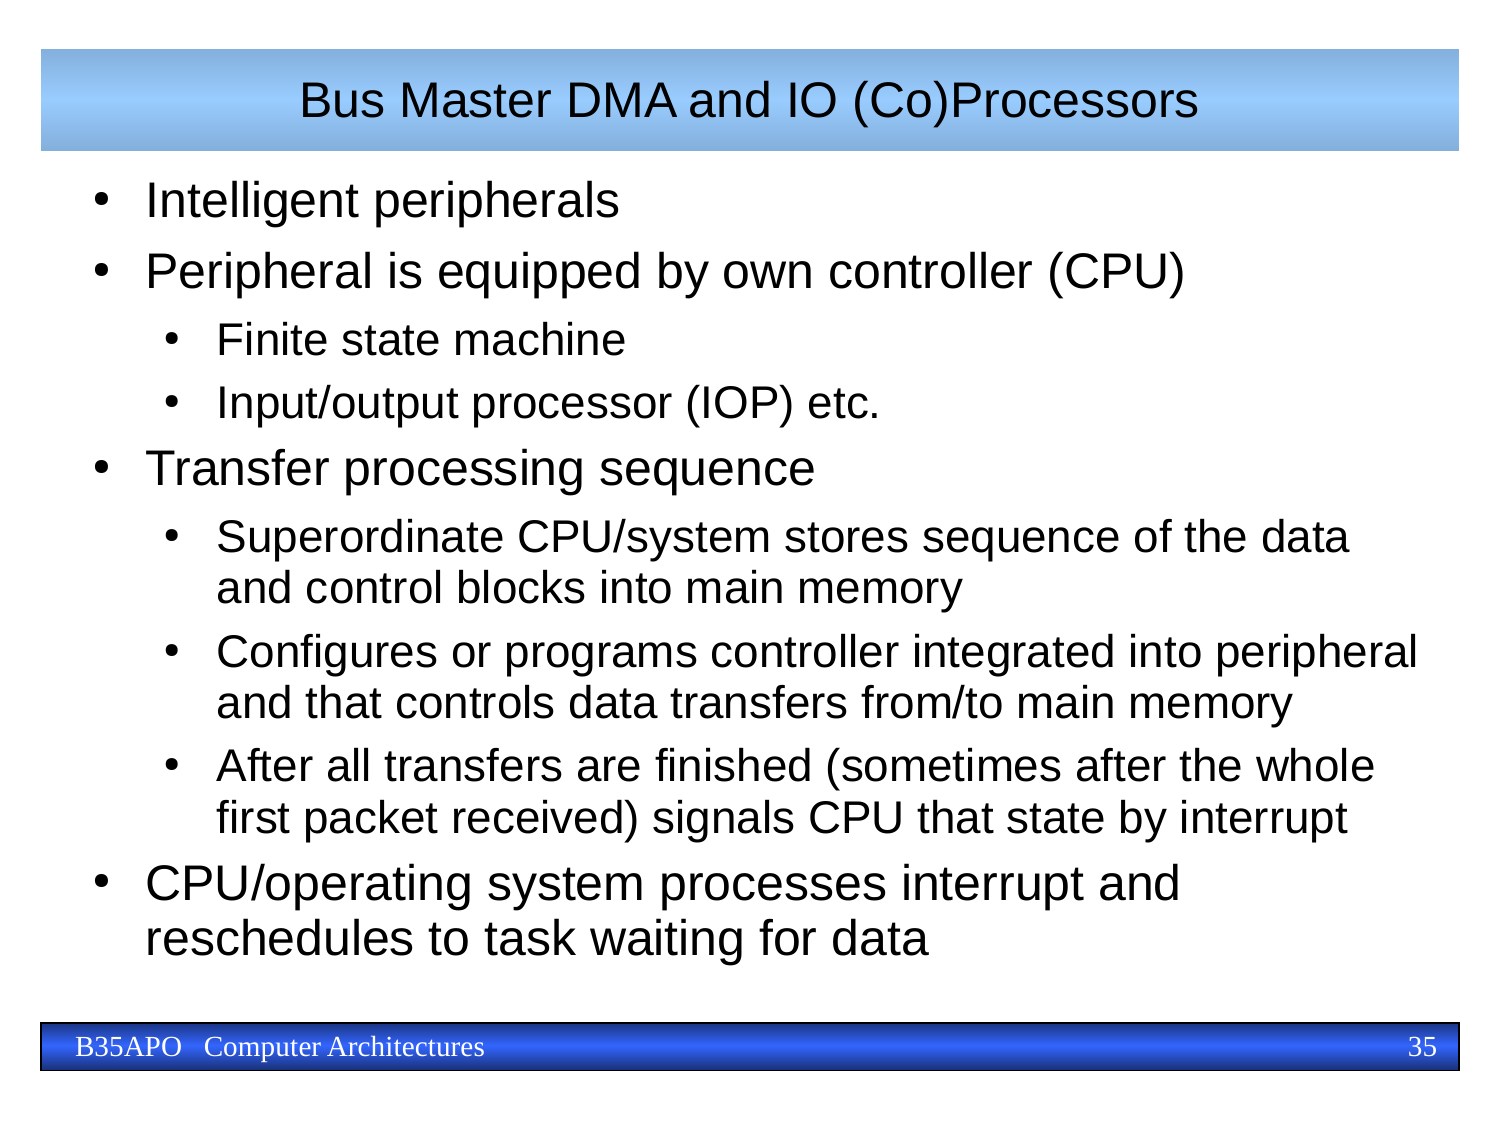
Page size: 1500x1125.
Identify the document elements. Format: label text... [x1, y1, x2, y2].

title Bus Master DMA and IO (Co)Processors [41, 49, 1459, 151]
list Intelligent peripherals Peripheral is equipped by own controller (CPU) Finite state machine Input/output processor (IOP) etc. Transfer processing sequence Superordinate CPU/system stores sequence of the data and control blocks into main memory Configures or programs controller integrated into peripheral and that controls data transfers from/to main memory After all transfers are finished (sometimes after the whole first packet received) signals CPU that state by interrupt CPU/operating system processes interrupt and reschedules to task waiting for data [75, 172, 1426, 1000]
